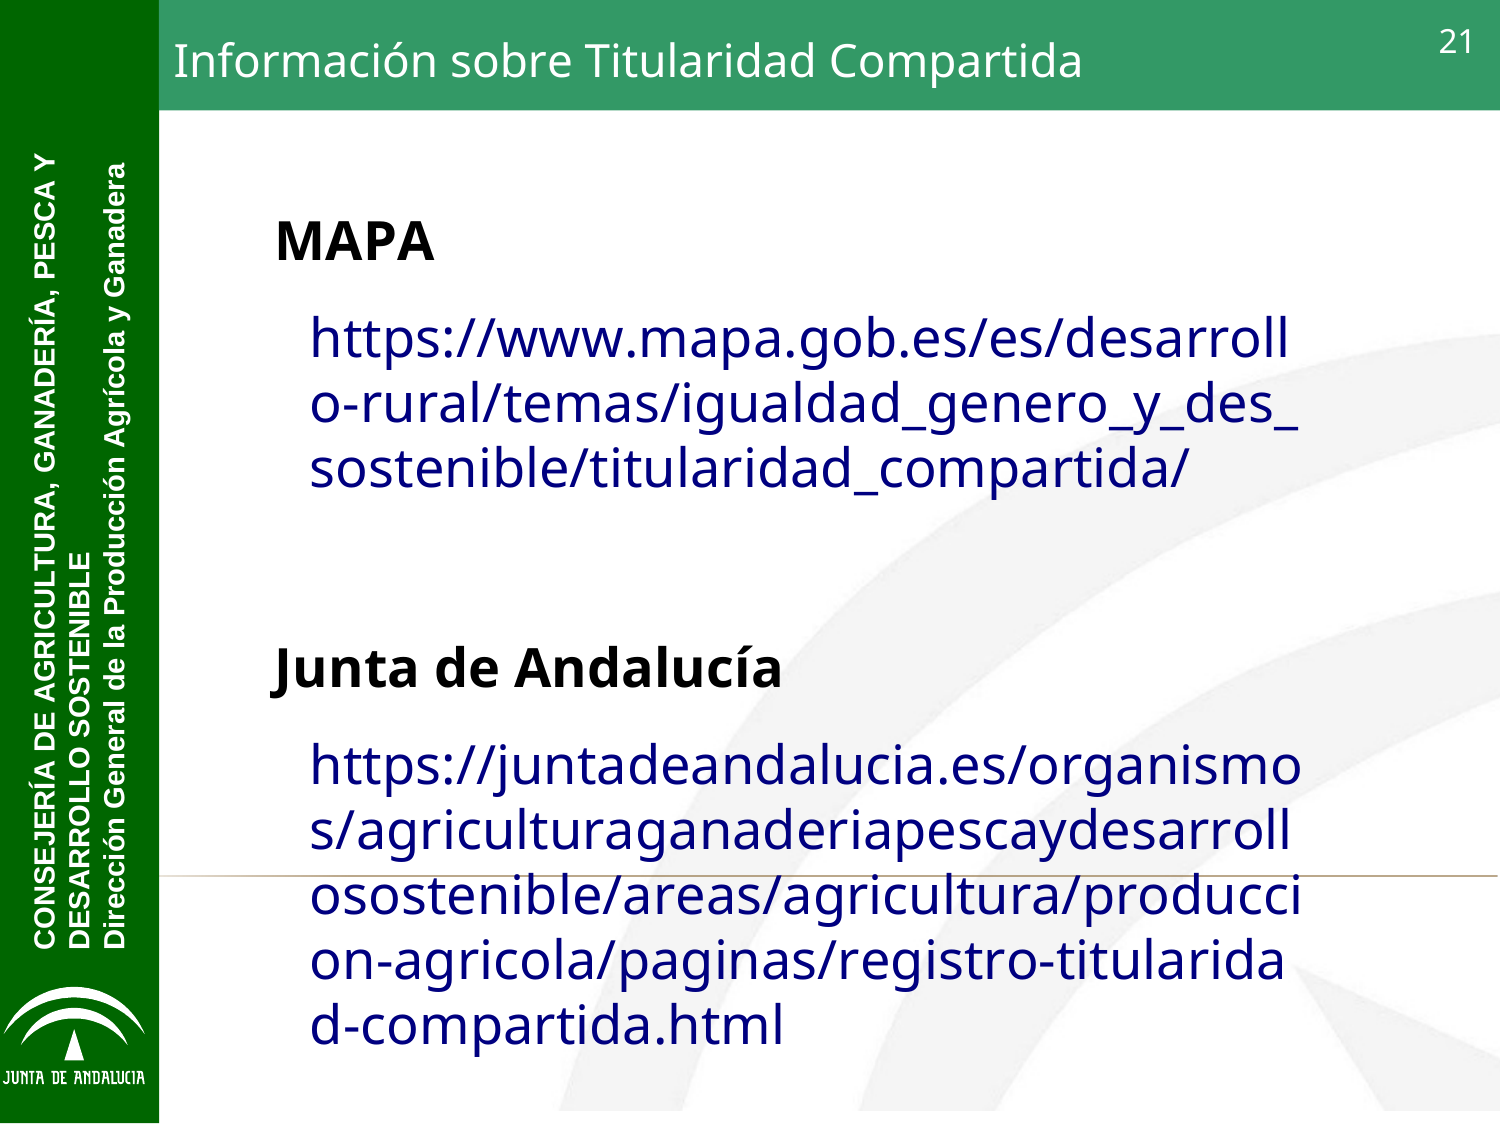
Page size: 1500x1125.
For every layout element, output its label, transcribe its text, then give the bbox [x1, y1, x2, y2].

picture [160, 186, 1500, 1111]
text_box MAPA https://www.mapa.gob.es/es/desarrollo-rural/temas/igualdad_genero_y_des_sostenible/titularidad_compartida/ Junta de Andalucía https://juntadeandalucia.es/organismos/agriculturaganaderiapescaydesarrollosostenible/areas/agricultura/produccion-agricola/paginas/registro-titularidad-compartida.html [224, 188, 1335, 804]
text_box Información sobre Titularidad Compartida [158, 0, 1500, 111]
text_box 21 [1423, 12, 1487, 68]
